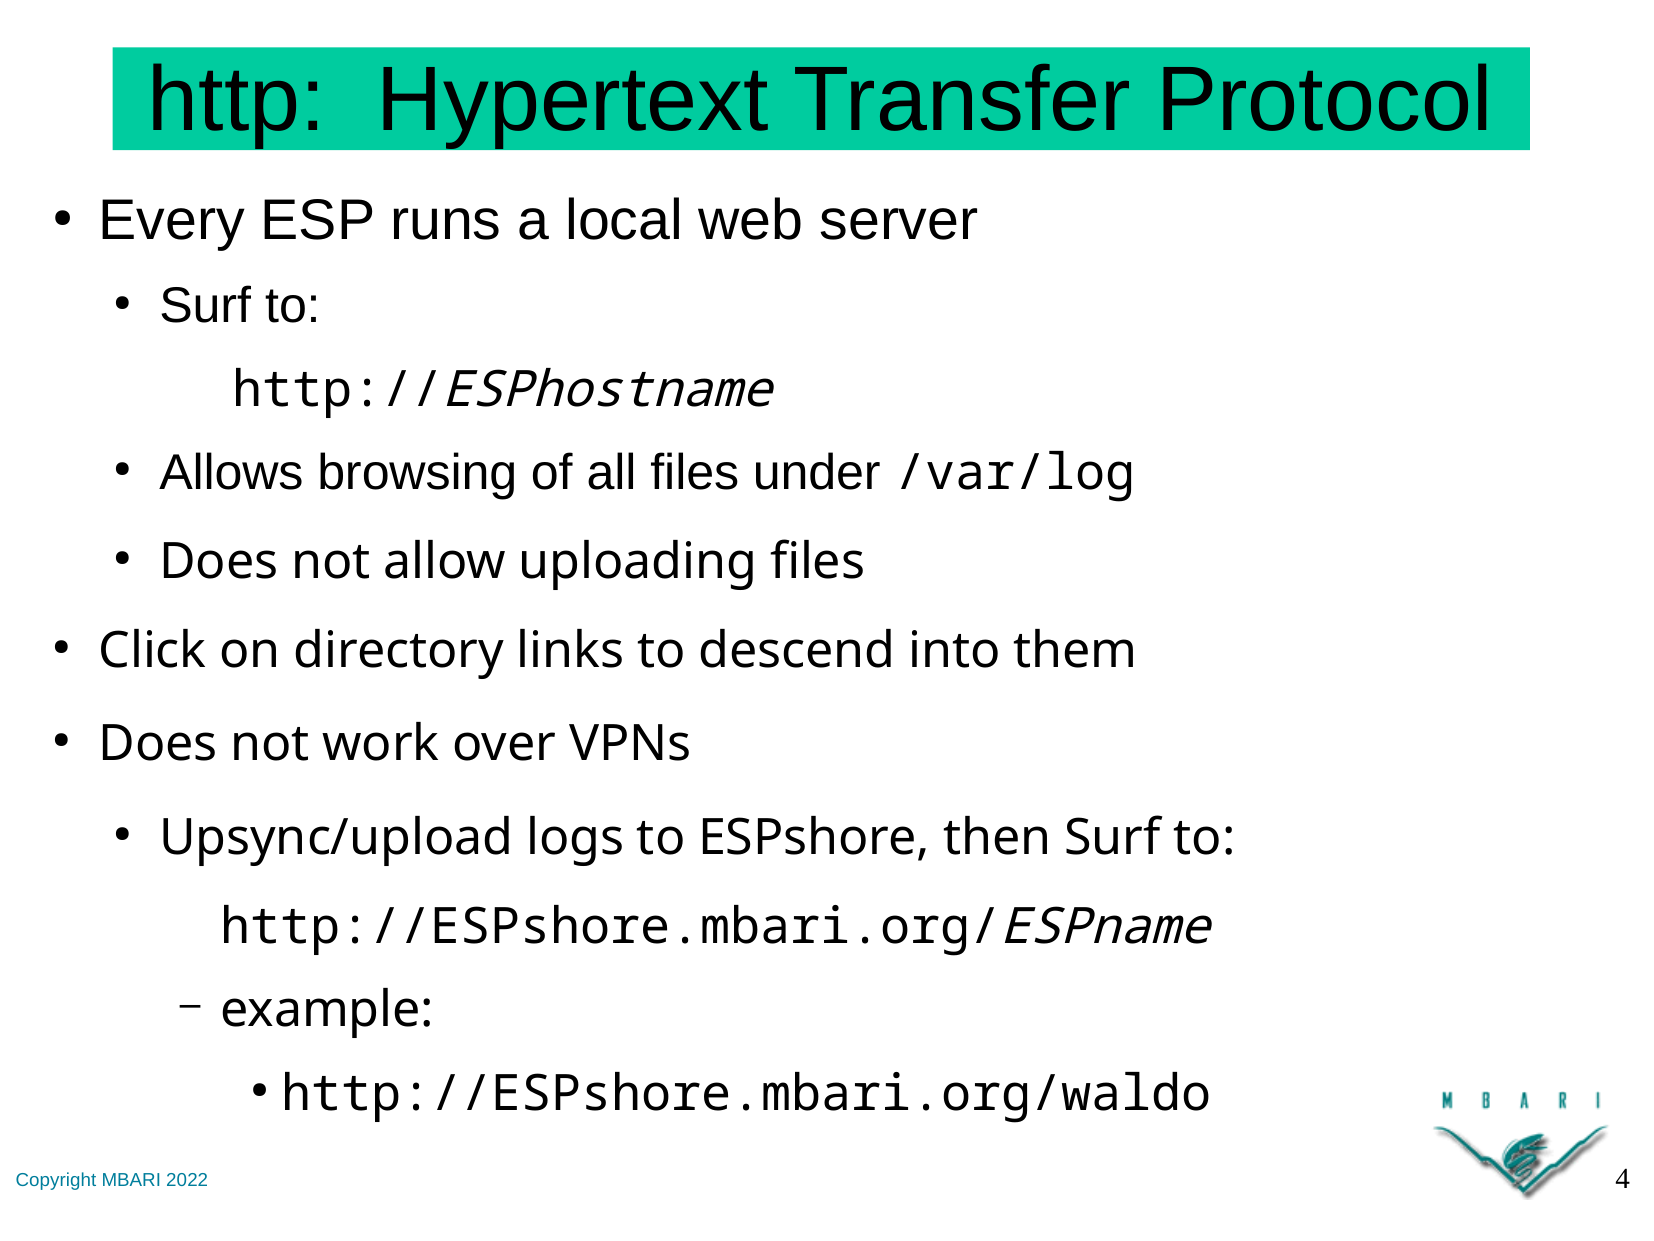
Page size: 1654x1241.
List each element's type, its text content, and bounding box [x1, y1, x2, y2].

picture [1426, 1126, 1613, 1200]
title http: Hypertext Transfer Protocol [112, 47, 1530, 151]
list Every ESP runs a local web server Surf to: http://ESPhostname Allows browsing of all files under /var/log Does not allow uploading files Click on directory links to descend into them Does not work over VPNs Upsync/upload logs to ESPshore, then Surf to: http://ESPshore.mbari.org/ESPname example: http://ESPshore.mbari.org/waldo [37, 187, 1613, 1126]
